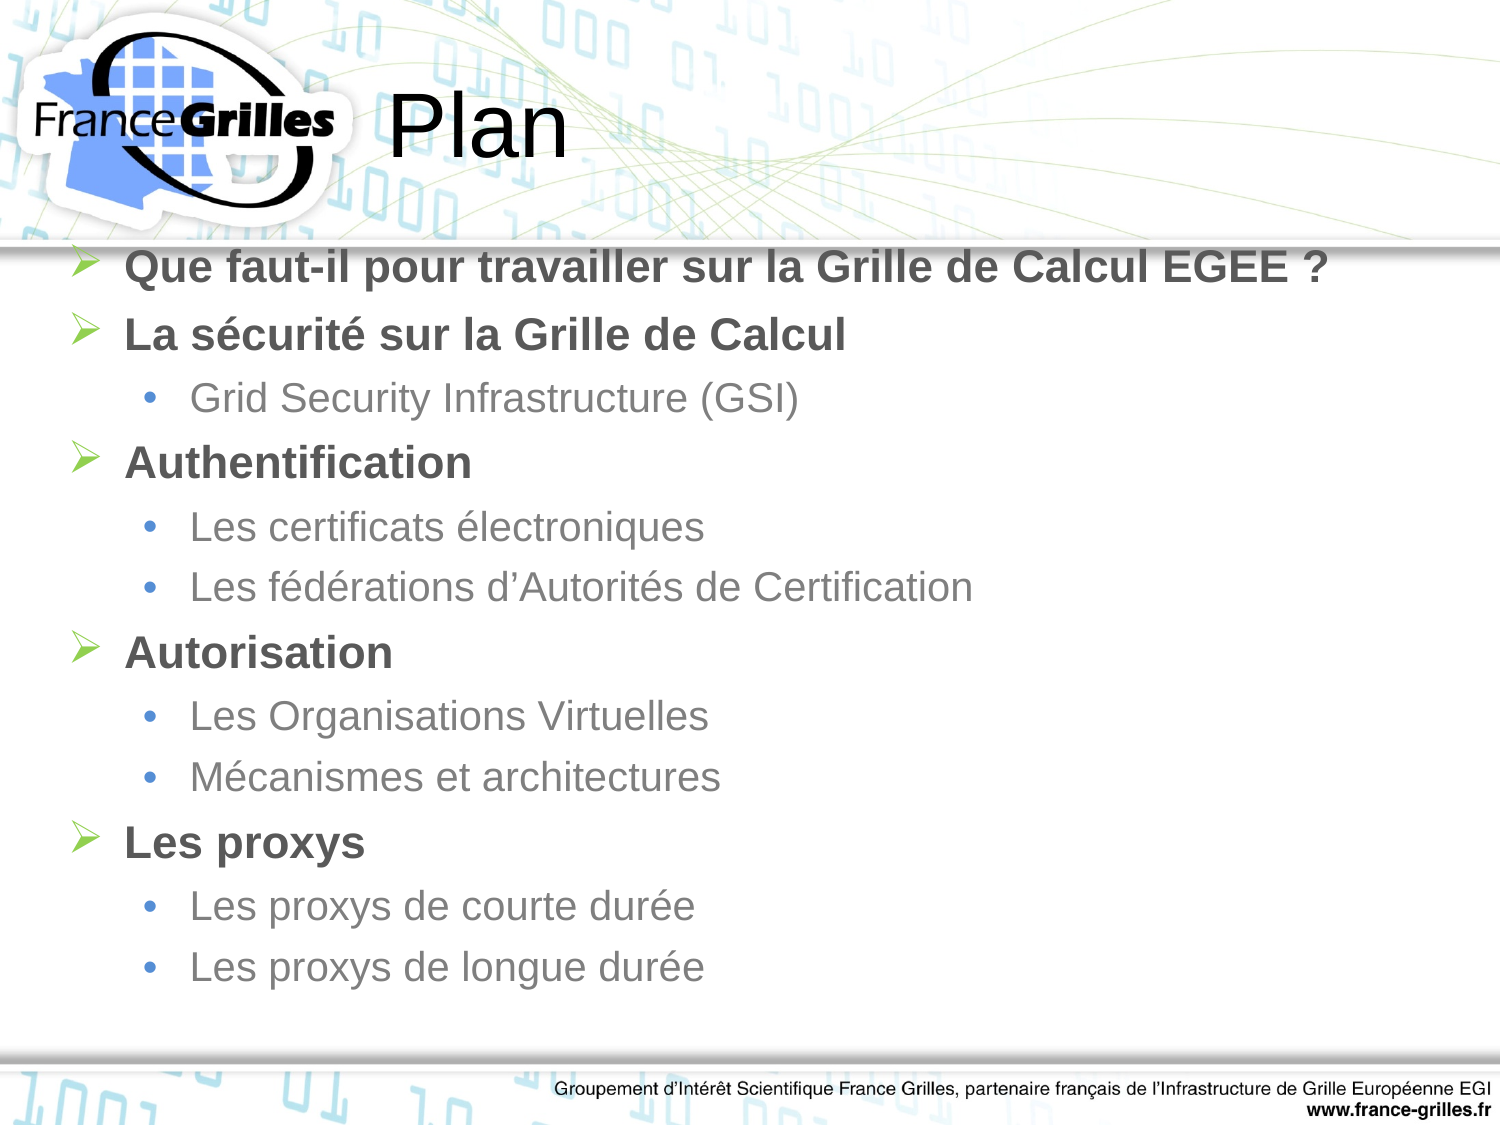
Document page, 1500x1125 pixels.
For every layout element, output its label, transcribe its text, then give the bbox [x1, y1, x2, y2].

picture [0, 0, 1500, 1125]
list Que faut-il pour travailler sur la Grille de Calcul EGEE ? La sécurité sur la Grille de Calcul Grid Security Infrastructure (GSI) Authentification Les certificats électroniques Les fédérations d’Autorités de Certification Autorisation Les Organisations Virtuelles Mécanismes et architectures Les proxys Les proxys de courte durée Les proxys de longue durée [53, 232, 1459, 1077]
title Plan [372, 0, 1459, 232]
